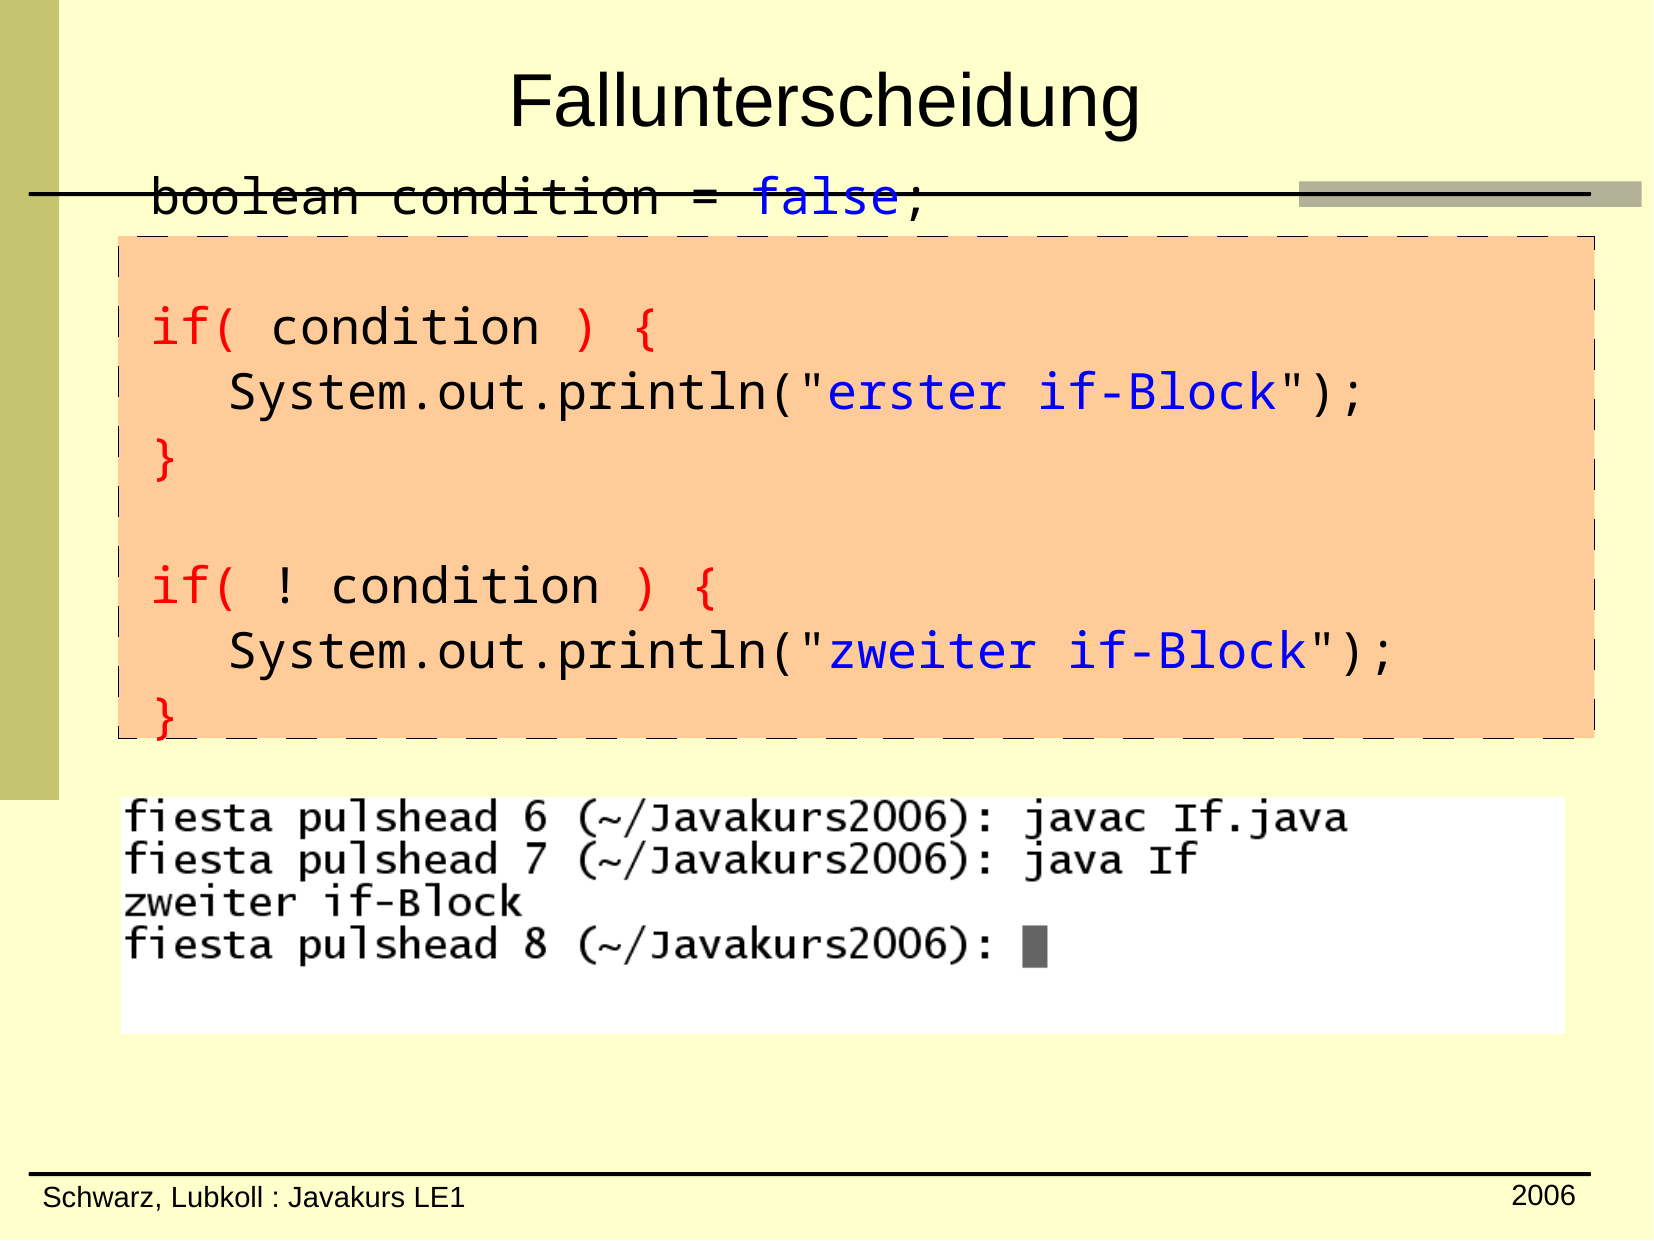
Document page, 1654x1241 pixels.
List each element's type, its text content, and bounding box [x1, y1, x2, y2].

title Fallunterscheidung [119, 19, 1532, 188]
text_box boolean condition = false; if( condition ) { System.out.println("erster if-Block"); } if( ! condition ) { System.out.println("zweiter if-Block"); } [118, 236, 1595, 739]
picture [121, 797, 1565, 1034]
